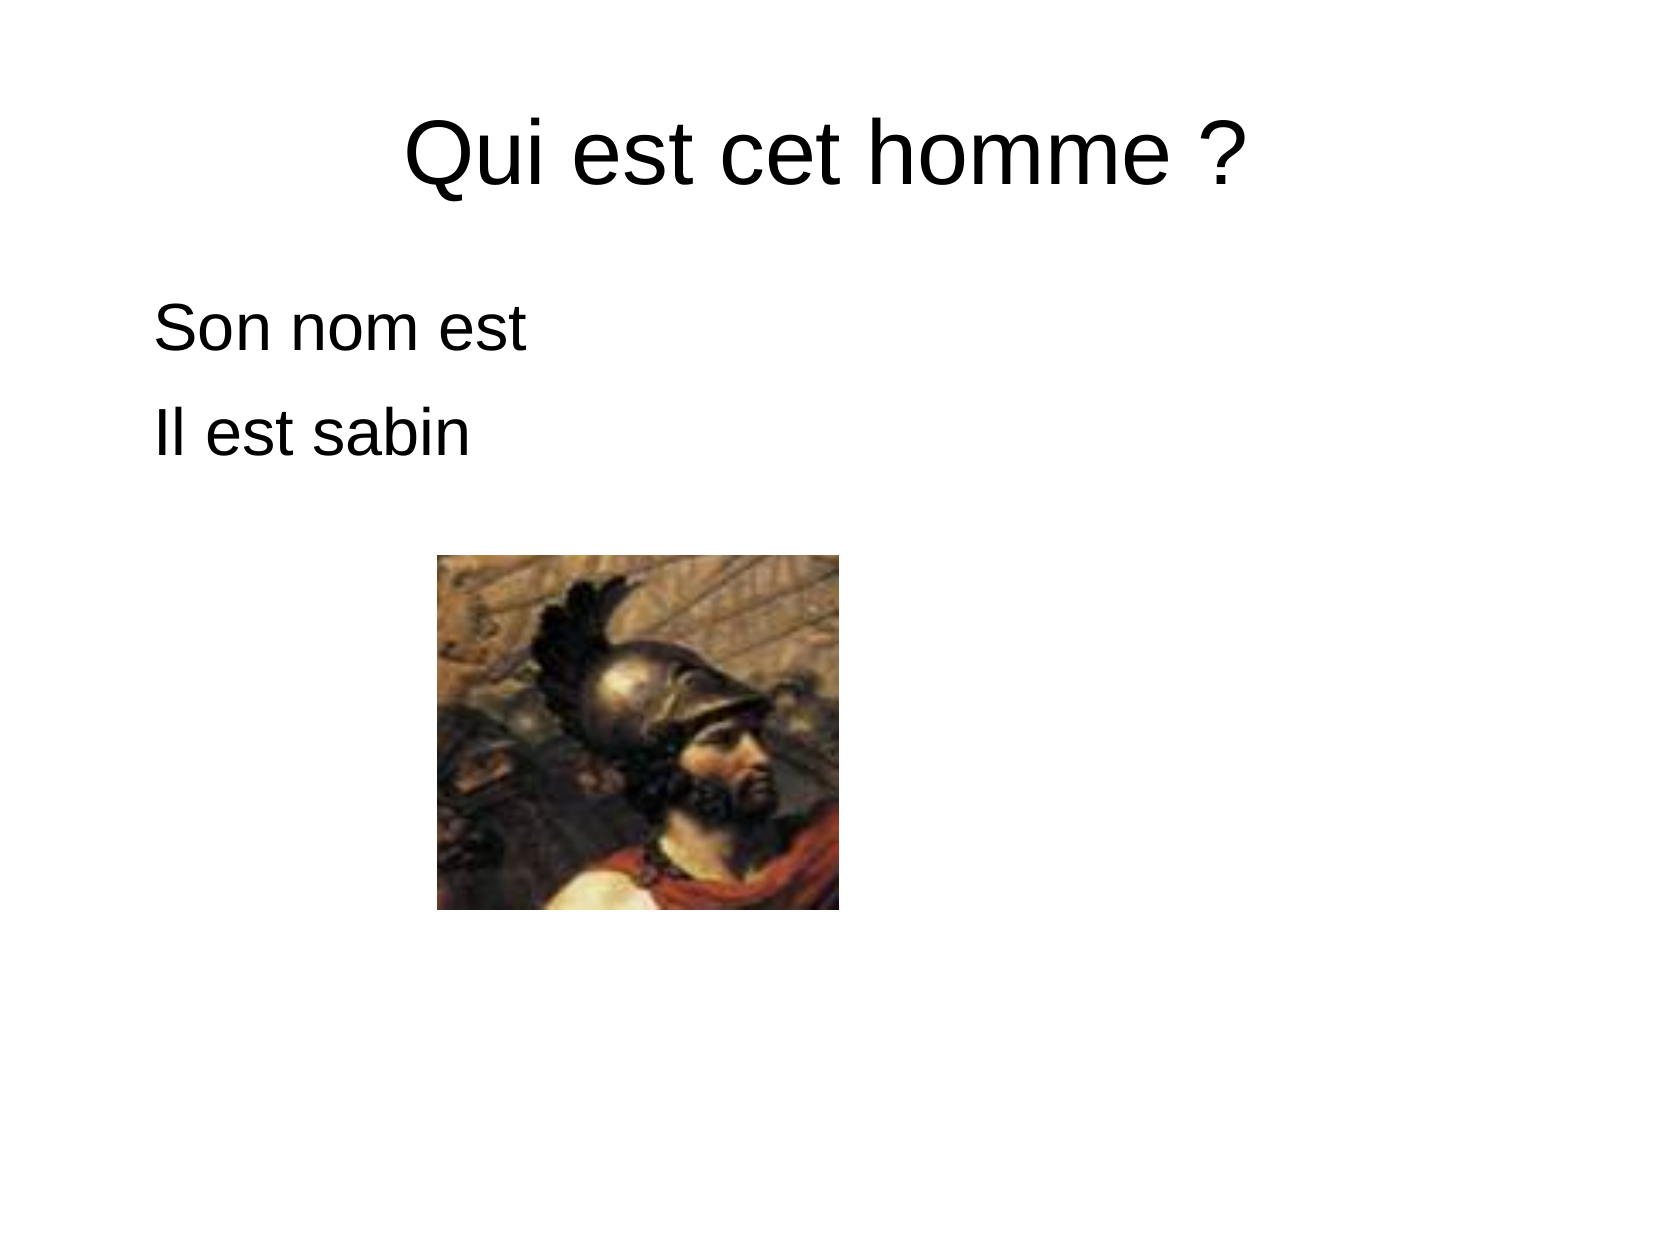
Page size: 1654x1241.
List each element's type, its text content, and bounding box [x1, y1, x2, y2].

title Qui est cet homme ? [82, 49, 1571, 257]
list Son nom est Il est sabin [82, 290, 1571, 1109]
picture [437, 555, 839, 910]
